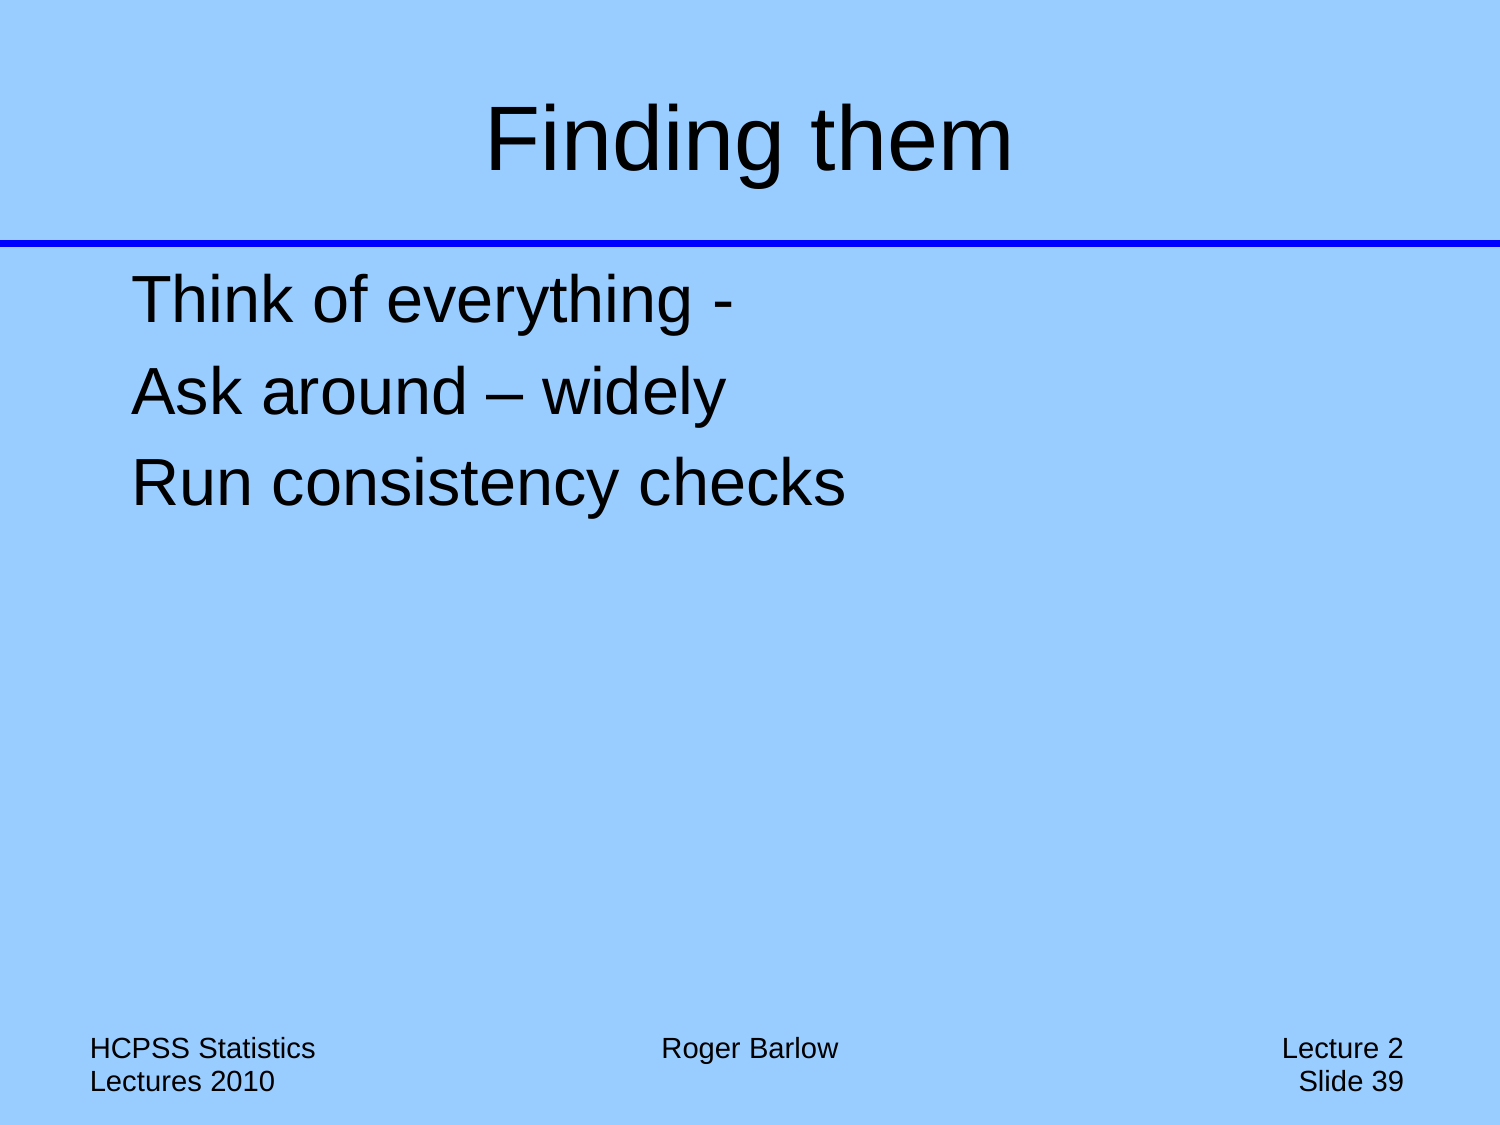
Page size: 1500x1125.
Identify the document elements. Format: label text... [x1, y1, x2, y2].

title Finding them [75, 52, 1426, 226]
list Think of everything - Ask around – widely Run consistency checks [75, 262, 1426, 991]
